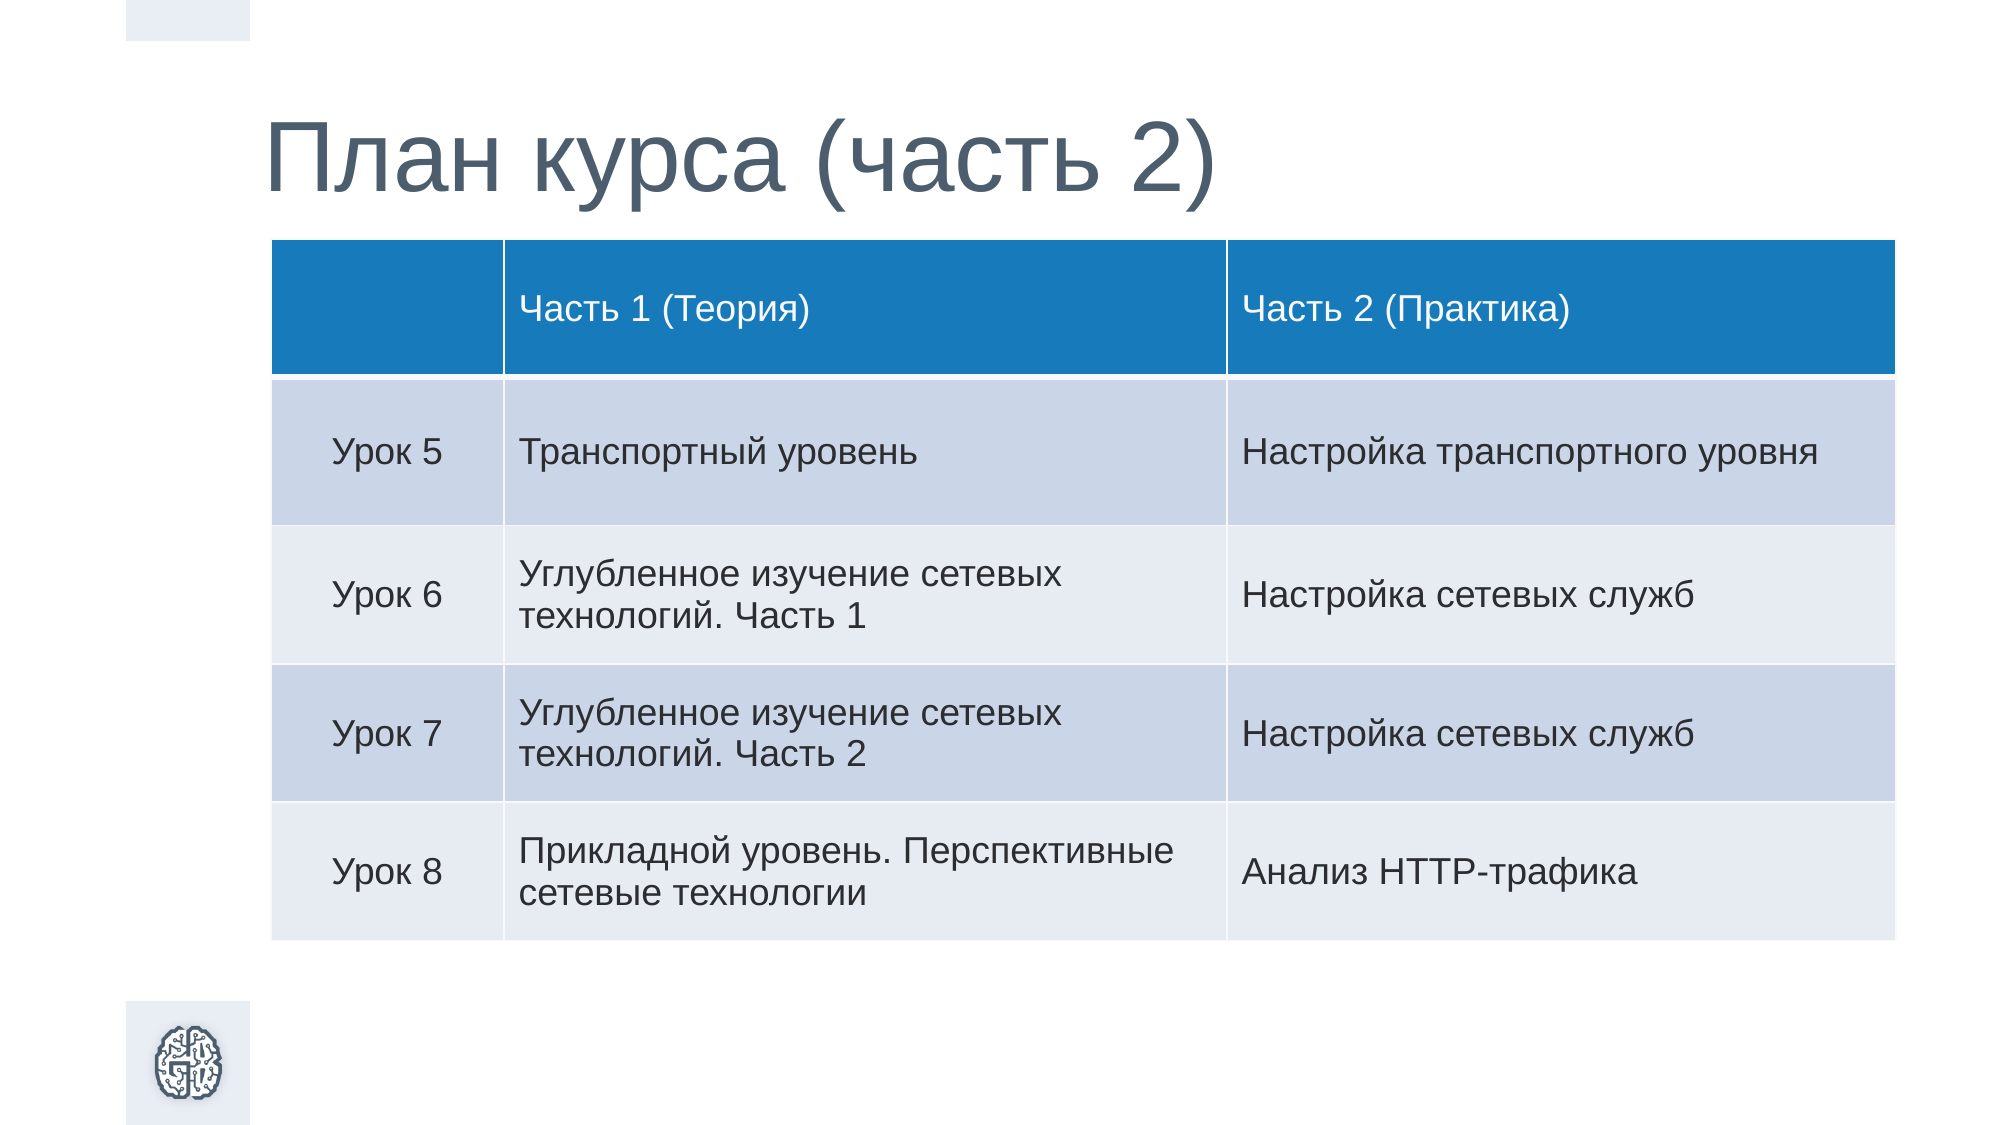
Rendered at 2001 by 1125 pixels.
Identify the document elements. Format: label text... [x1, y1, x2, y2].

title План курса (часть 2) [248, 34, 1752, 283]
table_cell Настройка сетевых служб [1228, 665, 1895, 801]
table_header Часть 2 (Практика) [1228, 240, 1895, 374]
table_cell Урок 5 [272, 380, 503, 525]
table_cell Урок 8 [272, 803, 503, 940]
picture [144, 1016, 232, 1110]
table_cell Настройка транспортного уровня [1228, 380, 1895, 525]
table_cell Углубленное изучение сетевых технологий. Часть 1 [505, 526, 1226, 663]
table_cell Углубленное изучение сетевых технологий. Часть 2 [505, 665, 1226, 801]
table_header [272, 240, 503, 374]
table_cell Настройка сетевых служб [1228, 526, 1895, 663]
table_header Часть 1 (Теория) [505, 240, 1226, 374]
table_cell Урок 6 [272, 526, 503, 663]
table_cell Урок 7 [272, 665, 503, 801]
table_cell Прикладной уровень. Перспективные сетевые технологии [505, 803, 1226, 940]
table_cell Транспортный уровень [505, 380, 1226, 525]
table_cell Анализ HTTP-трафика [1228, 803, 1895, 940]
